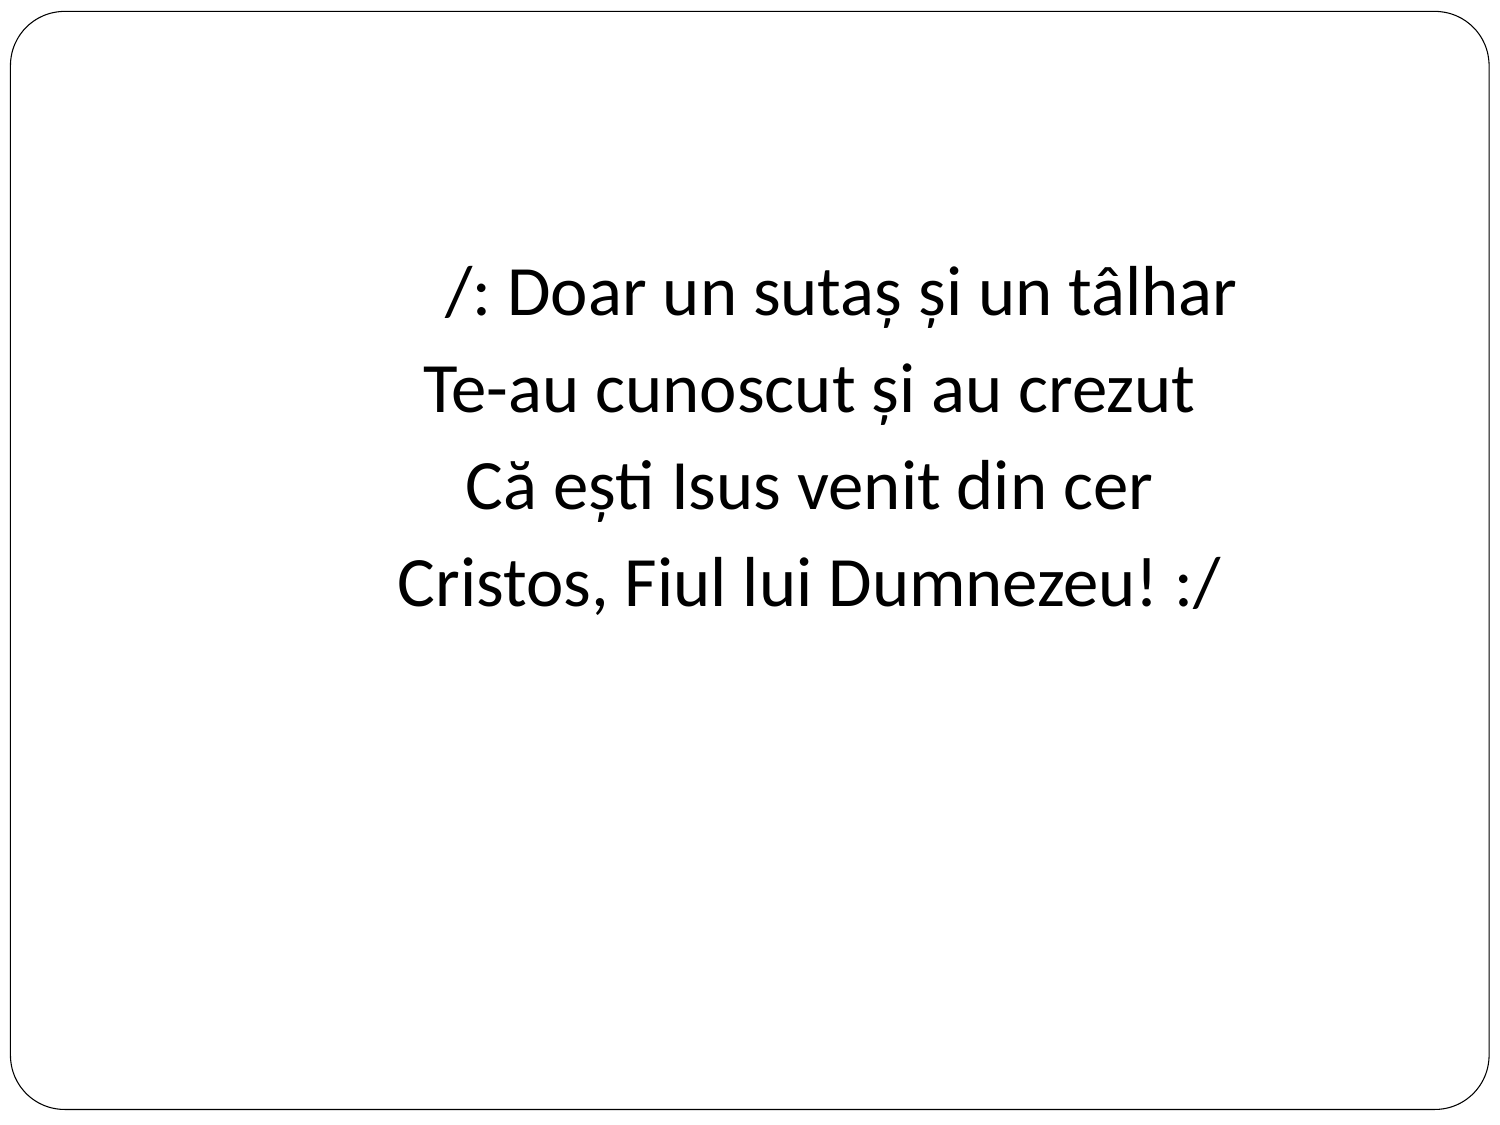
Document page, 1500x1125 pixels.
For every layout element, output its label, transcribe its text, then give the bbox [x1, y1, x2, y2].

list /: Doar un sutaş şi un tâlhar Te-au cunoscut şi au crezut Că eşti Isus venit din cer Cristos, Fiul lui Dumnezeu! :/ [150, 237, 1426, 988]
